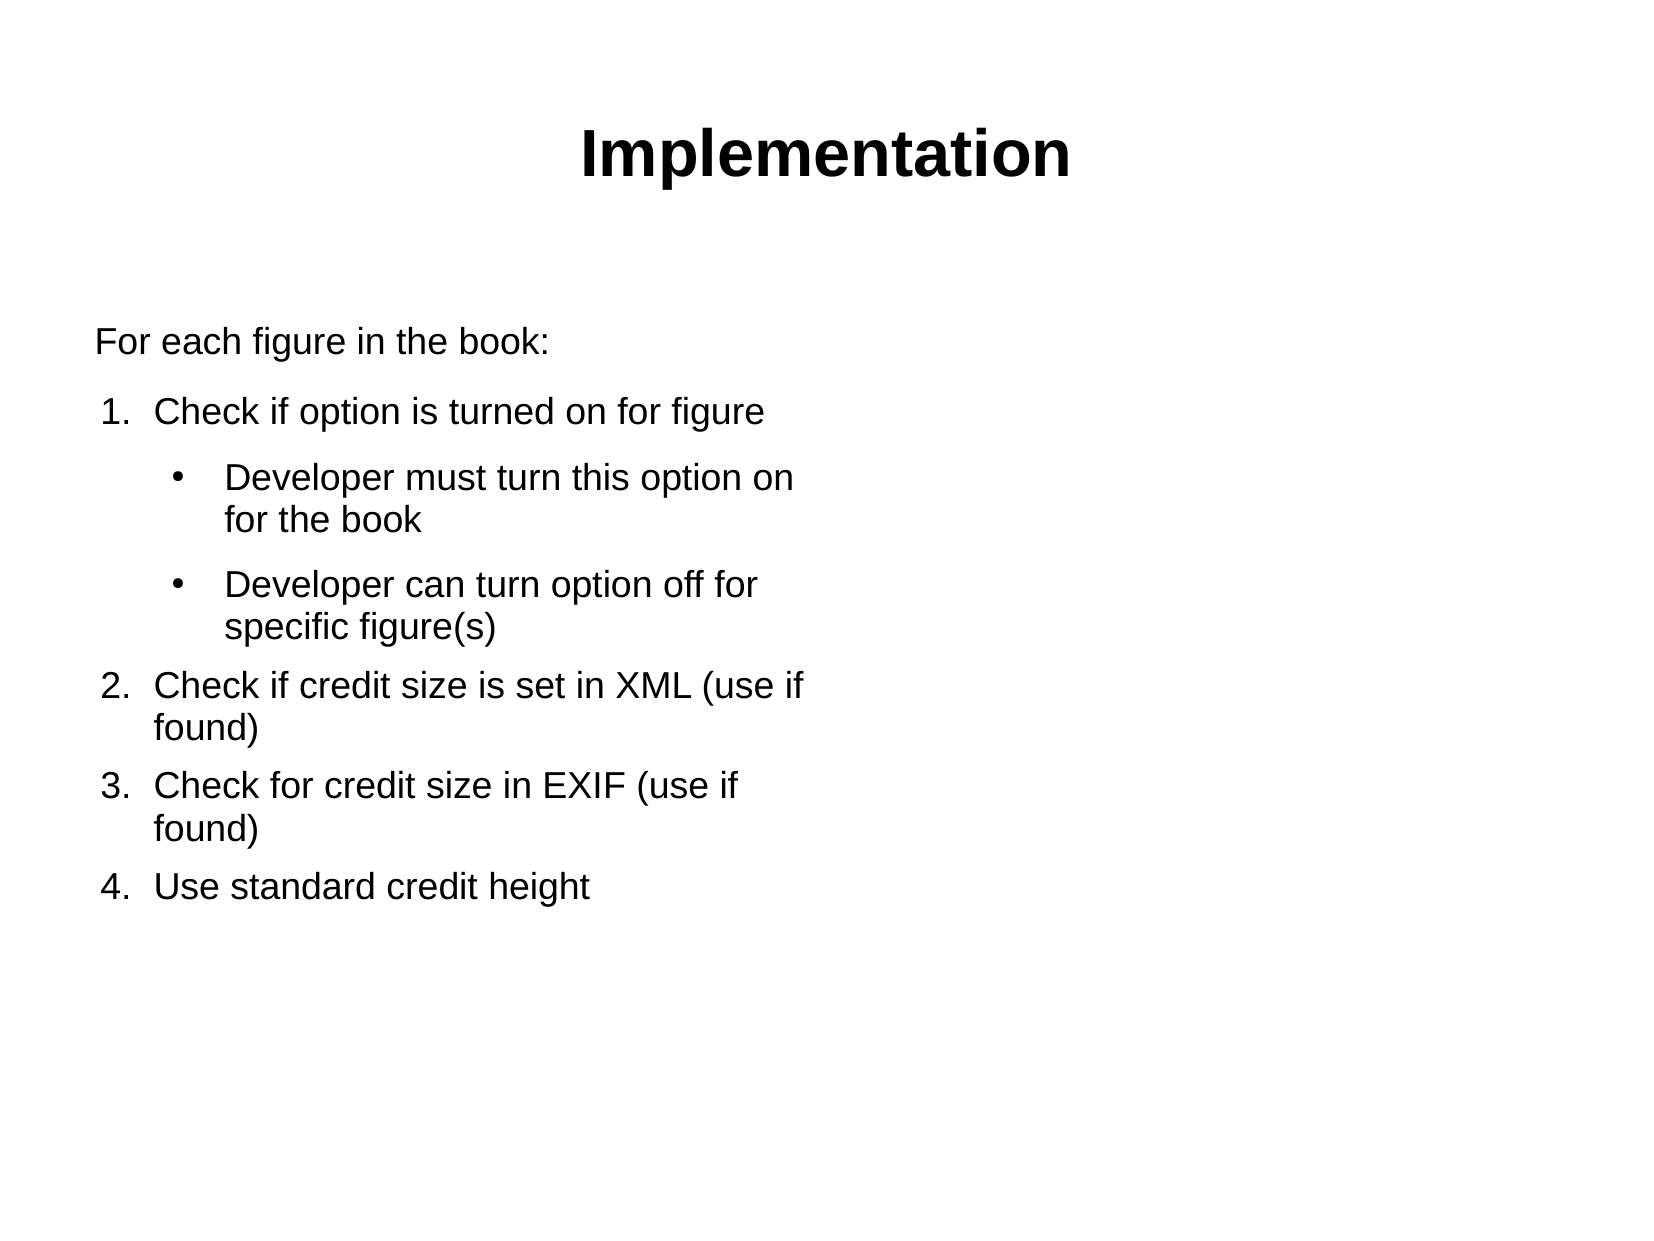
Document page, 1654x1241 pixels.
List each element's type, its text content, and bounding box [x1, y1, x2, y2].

list Check if option is turned on for figure Developer must turn this option on for the book Developer can turn option off for specific figure(s) Check if credit size is set in XML (use if found) Check for credit size in EXIF (use if found) Use standard credit height [82, 390, 809, 1111]
list For each figure in the book: [23, 320, 751, 376]
title Implementation [82, 49, 1571, 257]
